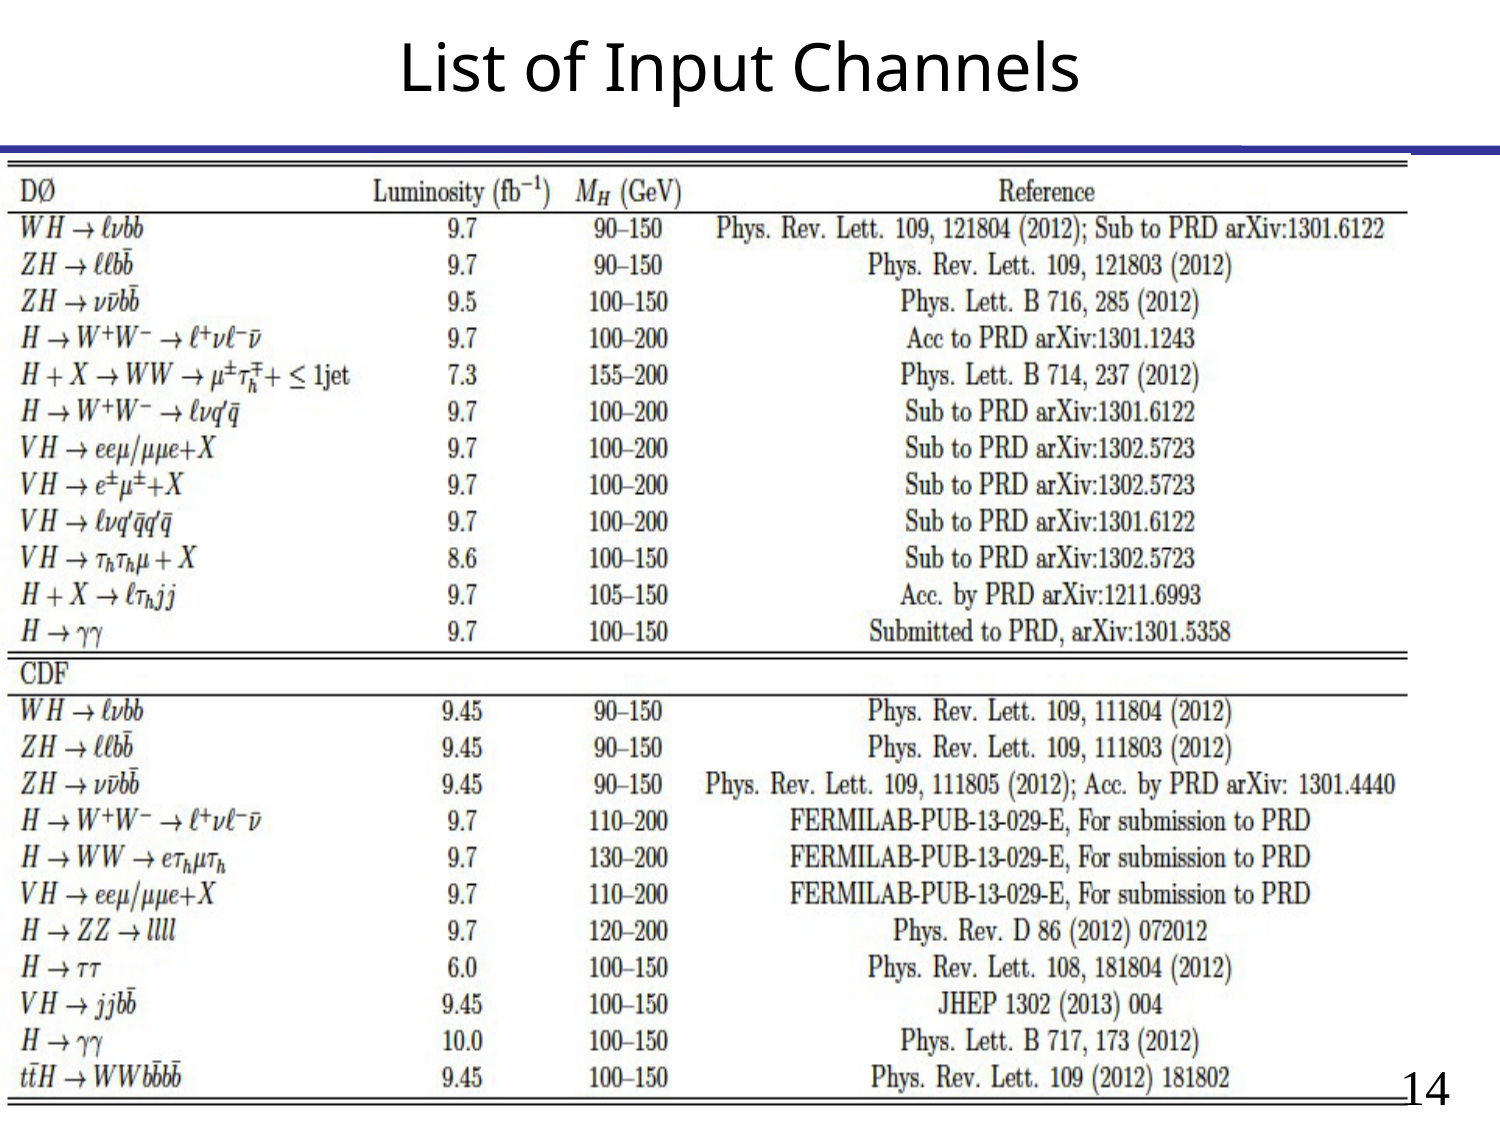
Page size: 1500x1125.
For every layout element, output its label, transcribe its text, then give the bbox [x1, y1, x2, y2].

title List of Input Channels [0, 8, 1481, 126]
text_box 14 [1385, 1047, 1466, 1123]
picture [0, 153, 1411, 1111]
